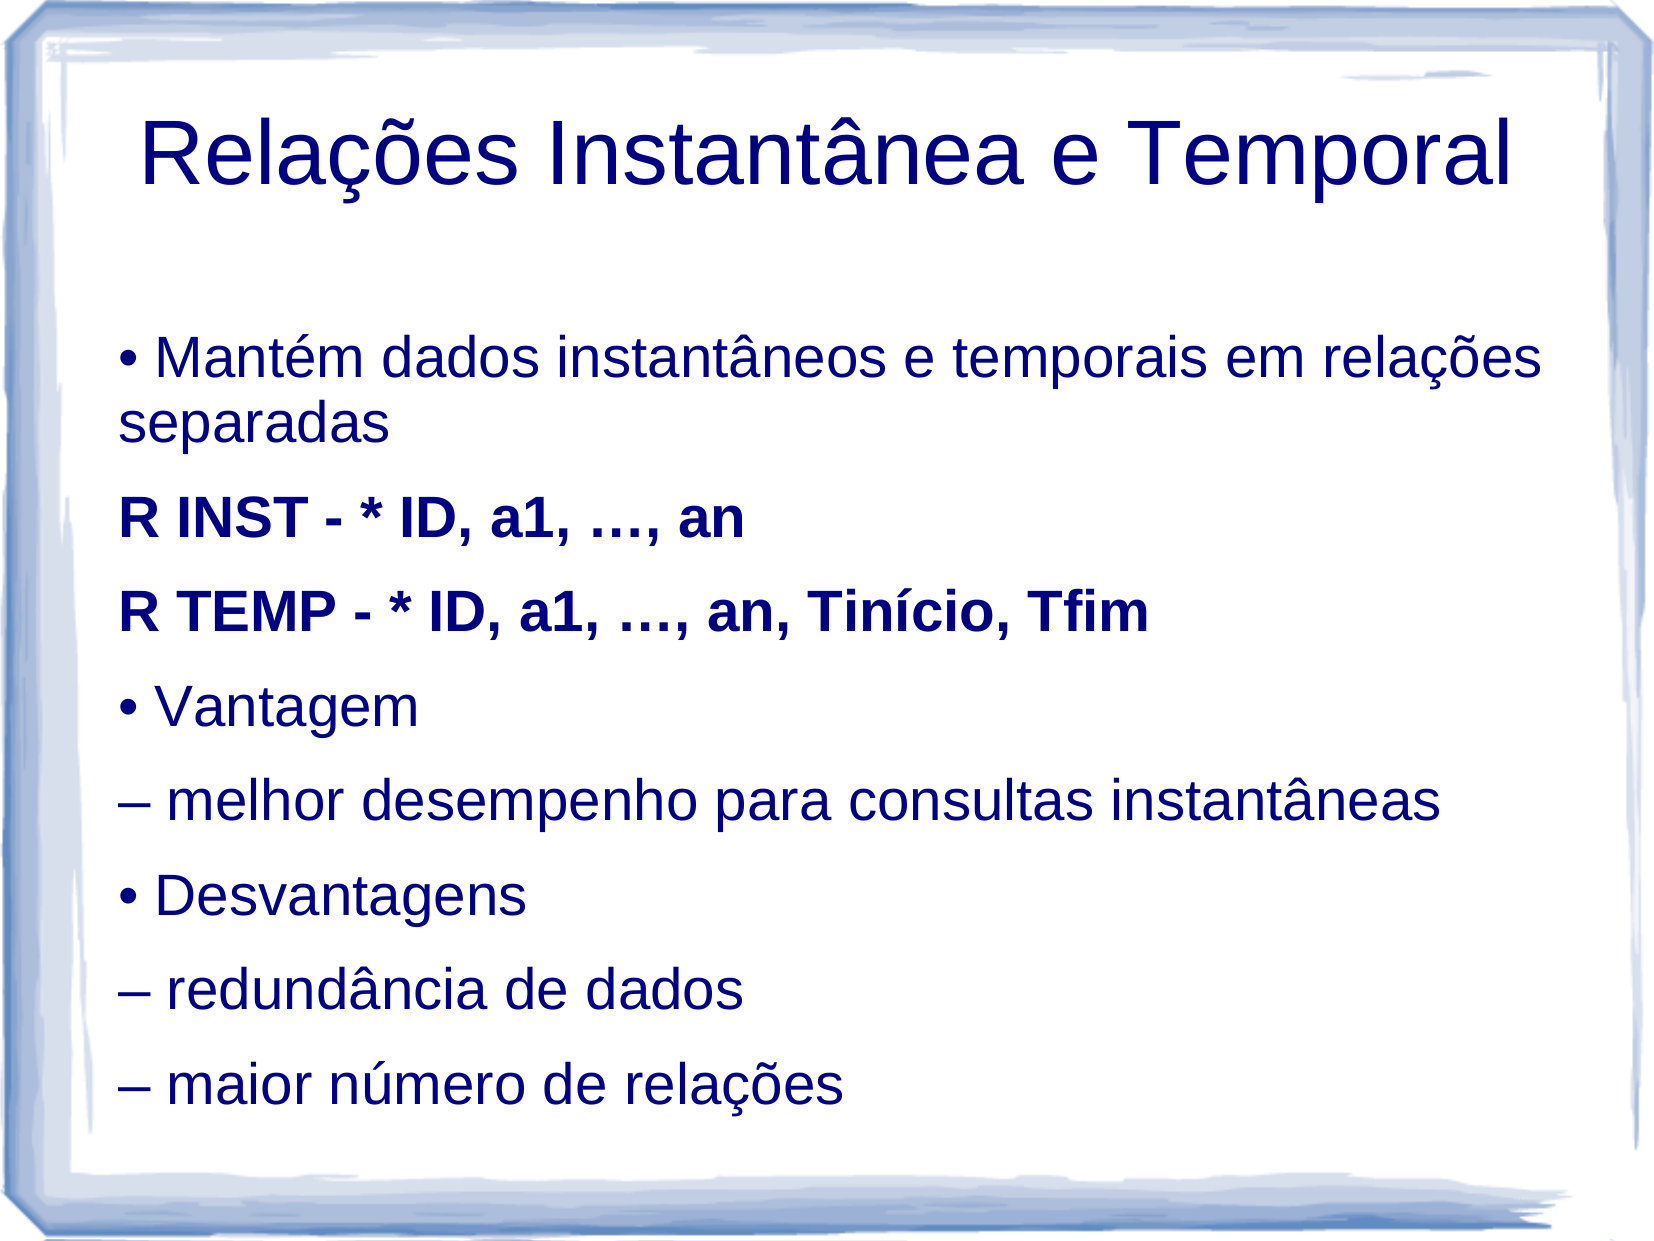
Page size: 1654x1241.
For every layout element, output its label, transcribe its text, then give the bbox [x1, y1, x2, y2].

list • Mantém dados instantâneos e temporais em relações separadas R INST - * ID, a1, …, an R TEMP - * ID, a1, …, an, Tinício, Tfim • Vantagem – melhor desempenho para consultas instantâneas • Desvantagens – redundância de dados – maior número de relações [118, 324, 1571, 1129]
picture [0, 0, 1654, 1241]
title Relações Instantânea e Temporal [82, 49, 1571, 257]
